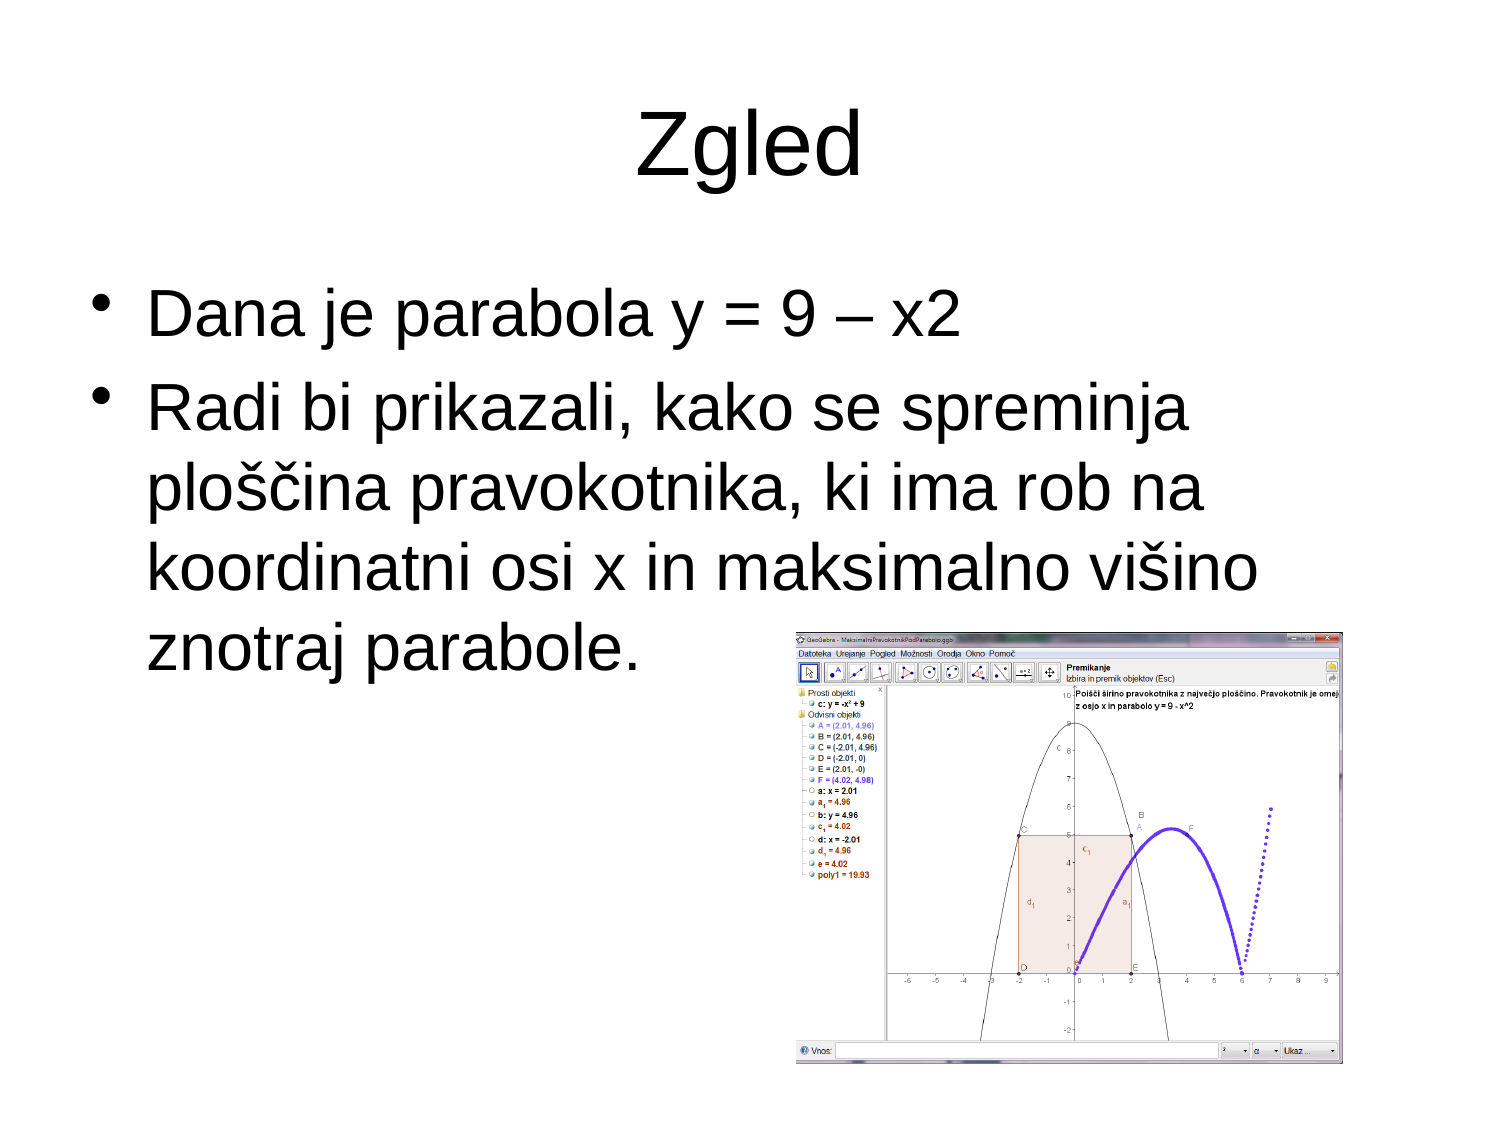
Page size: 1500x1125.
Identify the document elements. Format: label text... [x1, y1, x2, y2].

title Zgled [75, 45, 1425, 233]
picture [796, 632, 1343, 1064]
list Dana je parabola y = 9 – x2 Radi bi prikazali, kako se spreminja ploščina pravokotnika, ki ima rob na koordinatni osi x in maksimalno višino znotraj parabole. [75, 262, 1425, 1005]
